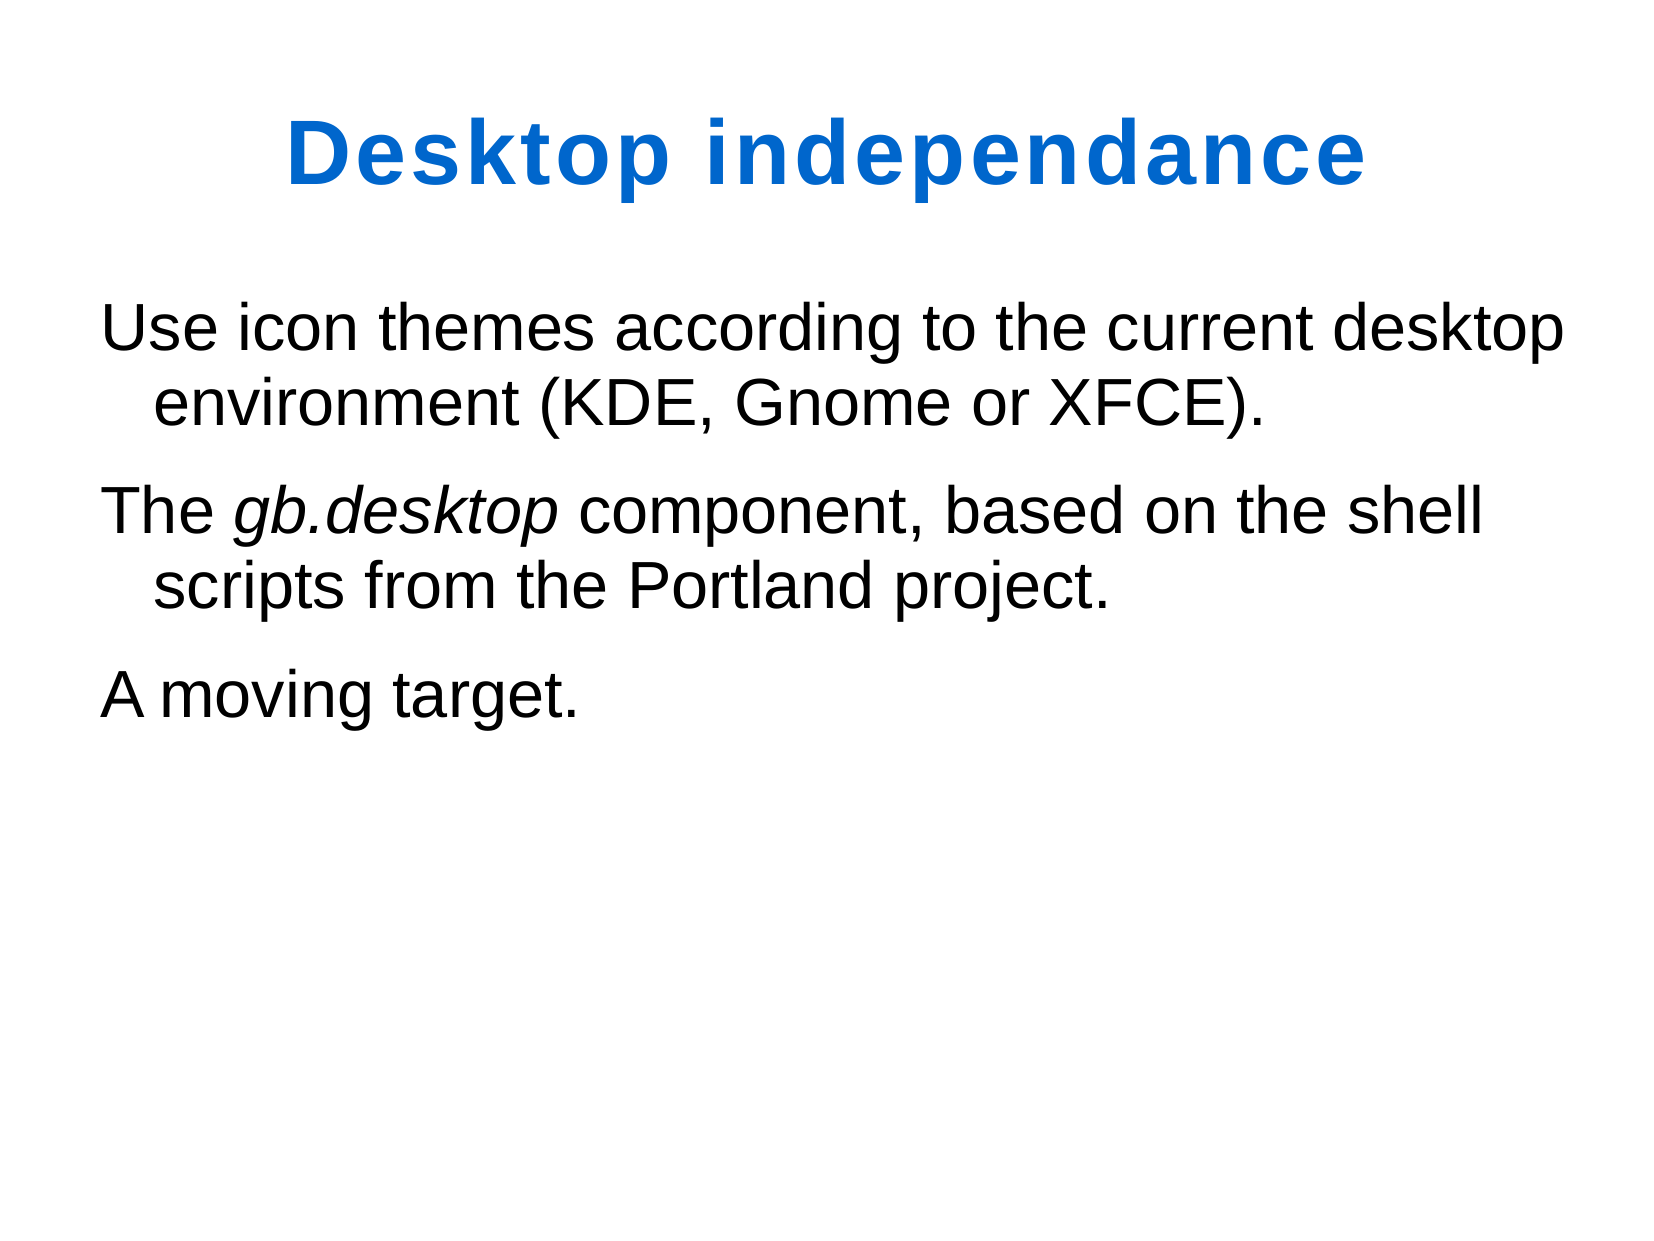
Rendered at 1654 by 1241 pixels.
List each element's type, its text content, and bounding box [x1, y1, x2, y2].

title Desktop independance [82, 49, 1571, 257]
list Use icon themes according to the current desktop environment (KDE, Gnome or XFCE). The gb.desktop component, based on the shell scripts from the Portland project. A moving target. [82, 290, 1571, 729]
